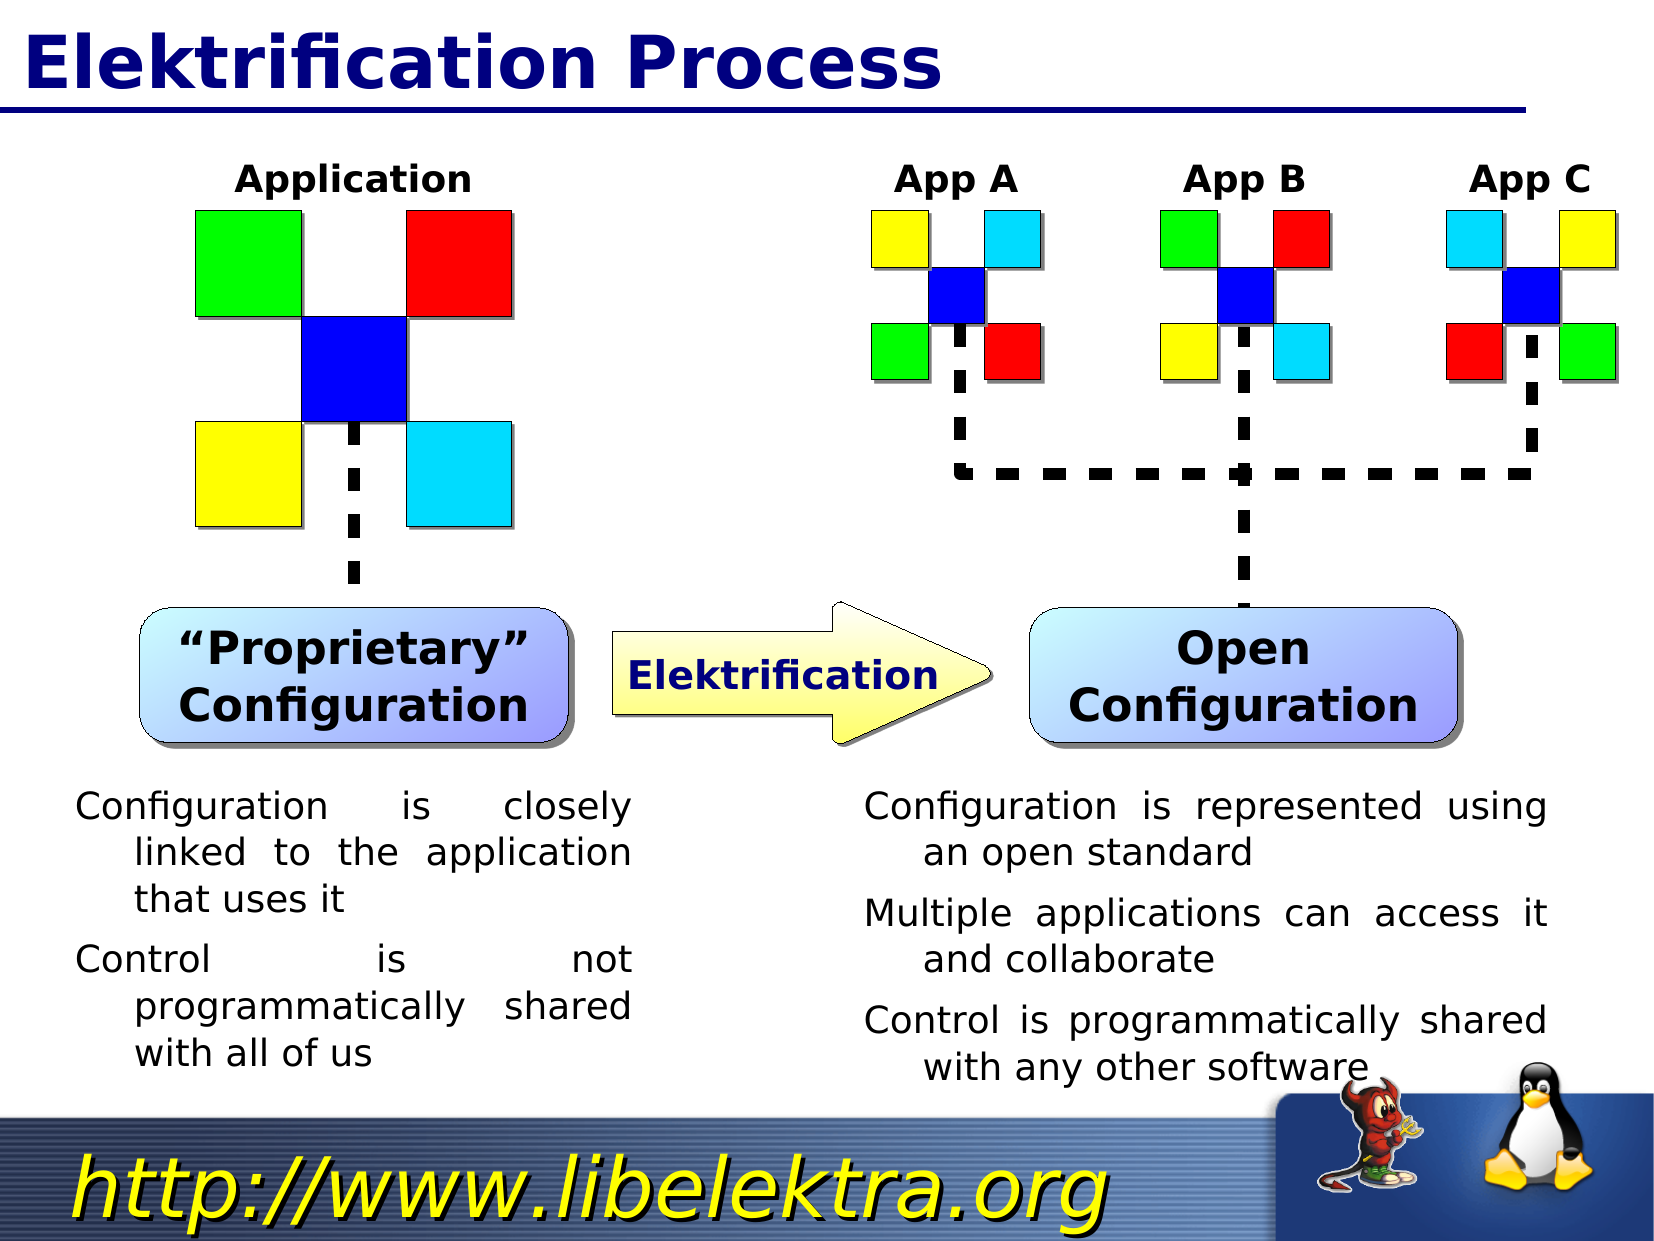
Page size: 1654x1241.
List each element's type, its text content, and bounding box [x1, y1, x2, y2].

text_box Elektrification Process [22, 14, 1611, 111]
list Configuration is closely linked to the application that uses it Control is not programmatically shared with all of us [60, 773, 648, 1080]
text_box Application [234, 154, 474, 199]
list Configuration is represented using an open standard Multiple applications can access it and collaborate Control is programmatically shared with any other software [848, 773, 1564, 1094]
text_box App A [893, 154, 1019, 199]
text_box App B [1182, 154, 1308, 199]
text_box [612, 601, 991, 744]
text_box Elektrification [626, 649, 942, 696]
text_box [871, 210, 1041, 380]
text_box Open Configuration [1029, 607, 1458, 743]
text_box [195, 210, 512, 527]
text_box [1446, 210, 1616, 380]
text_box App C [1468, 154, 1592, 199]
picture [0, 1061, 1654, 1241]
text_box [1160, 210, 1330, 380]
text_box “Proprietary” Configuration [139, 607, 569, 743]
